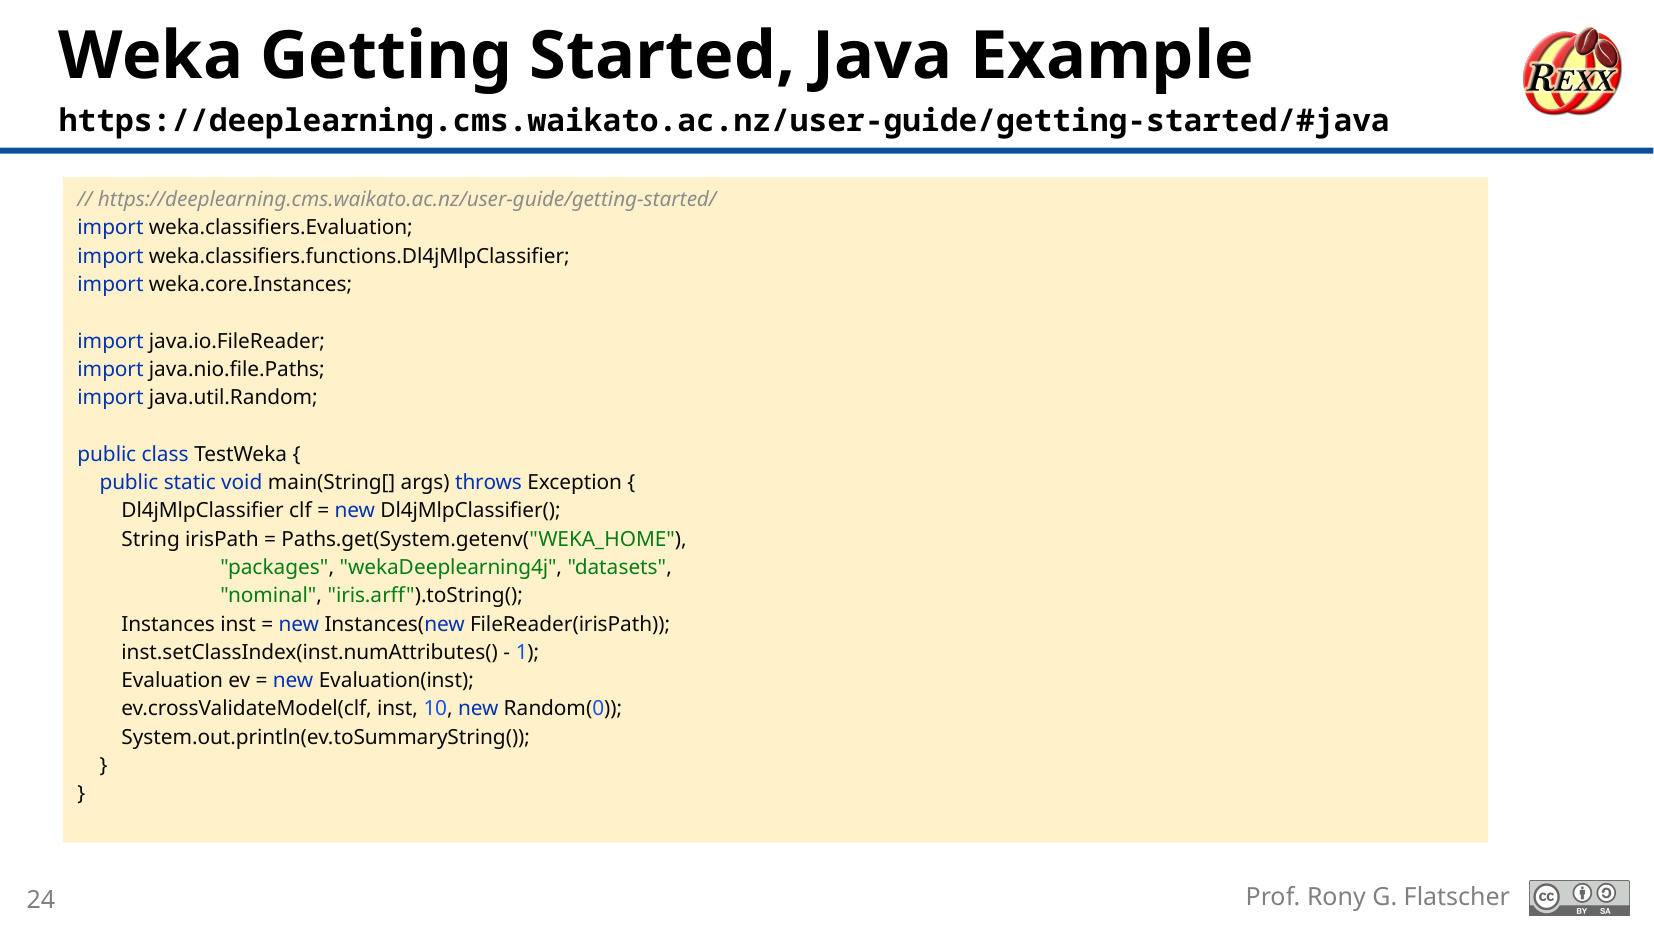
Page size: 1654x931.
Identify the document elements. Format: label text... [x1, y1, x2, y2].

title Weka Getting Started, Java Example https://deeplearning.cms.waikato.ac.nz/user-guide/getting-started/#java [0, 0, 1625, 148]
text_box // https://deeplearning.cms.waikato.ac.nz/user-guide/getting-started/ import weka.classifiers.Evaluation; import weka.classifiers.functions.Dl4jMlpClassifier; import weka.core.Instances; import java.io.FileReader; import java.nio.file.Paths; import java.util.Random; public class TestWeka { public static void main(String[] args) throws Exception { Dl4jMlpClassifier clf = new Dl4jMlpClassifier(); String irisPath = Paths.get(System.getenv("WEKA_HOME"), "packages", "wekaDeeplearning4j", "datasets", "nominal", "iris.arff").toString(); Instances inst = new Instances(new FileReader(irisPath)); inst.setClassIndex(inst.numAttributes() - 1); Evaluation ev = new Evaluation(inst); ev.crossValidateModel(clf, inst, 10, new Random(0)); System.out.println(ev.toSummaryString()); } } [62, 177, 1489, 813]
